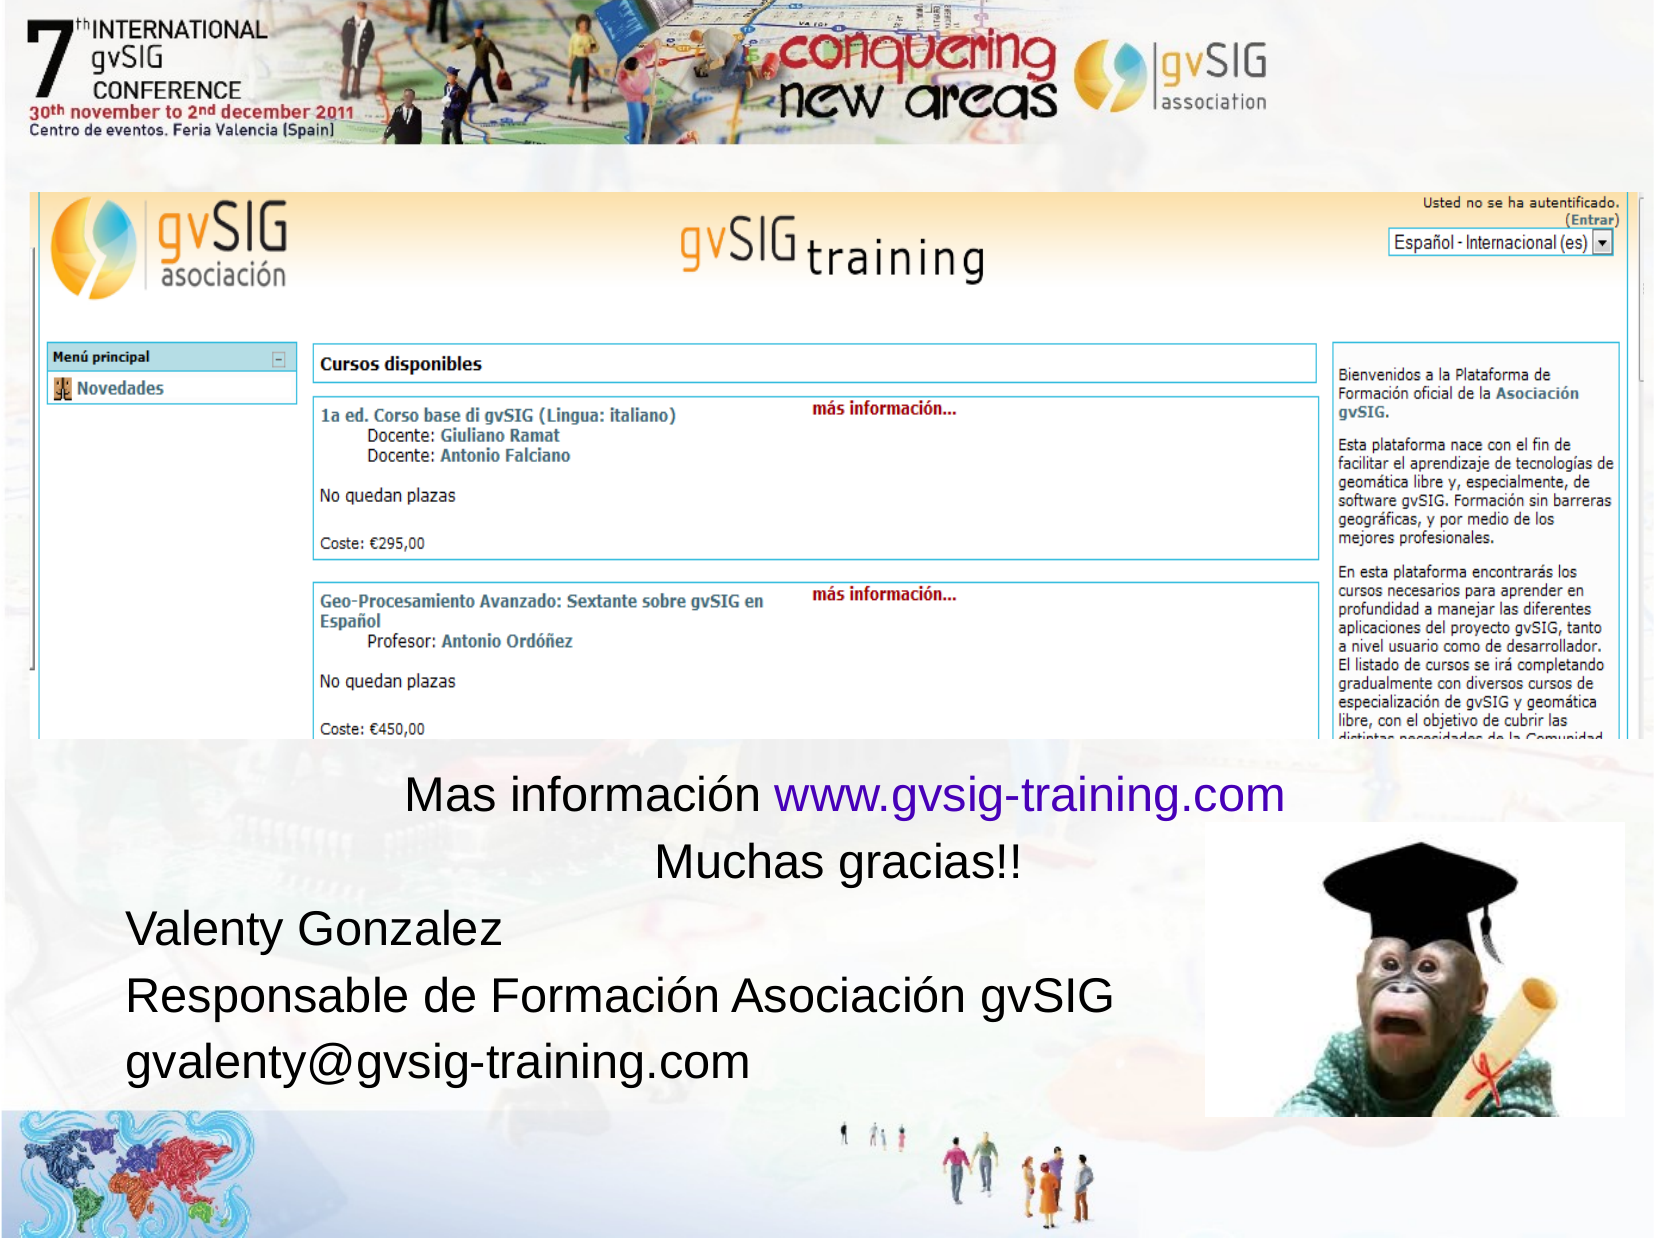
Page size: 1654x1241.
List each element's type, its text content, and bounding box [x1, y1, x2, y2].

list Mas información www.gvsig-training.com Muchas gracias!! Valenty Gonzalez Responsable de Formación Asociación gvSIG gvalenty@gvsig-training.com [76, 767, 1565, 1093]
picture [1, 0, 1654, 1238]
